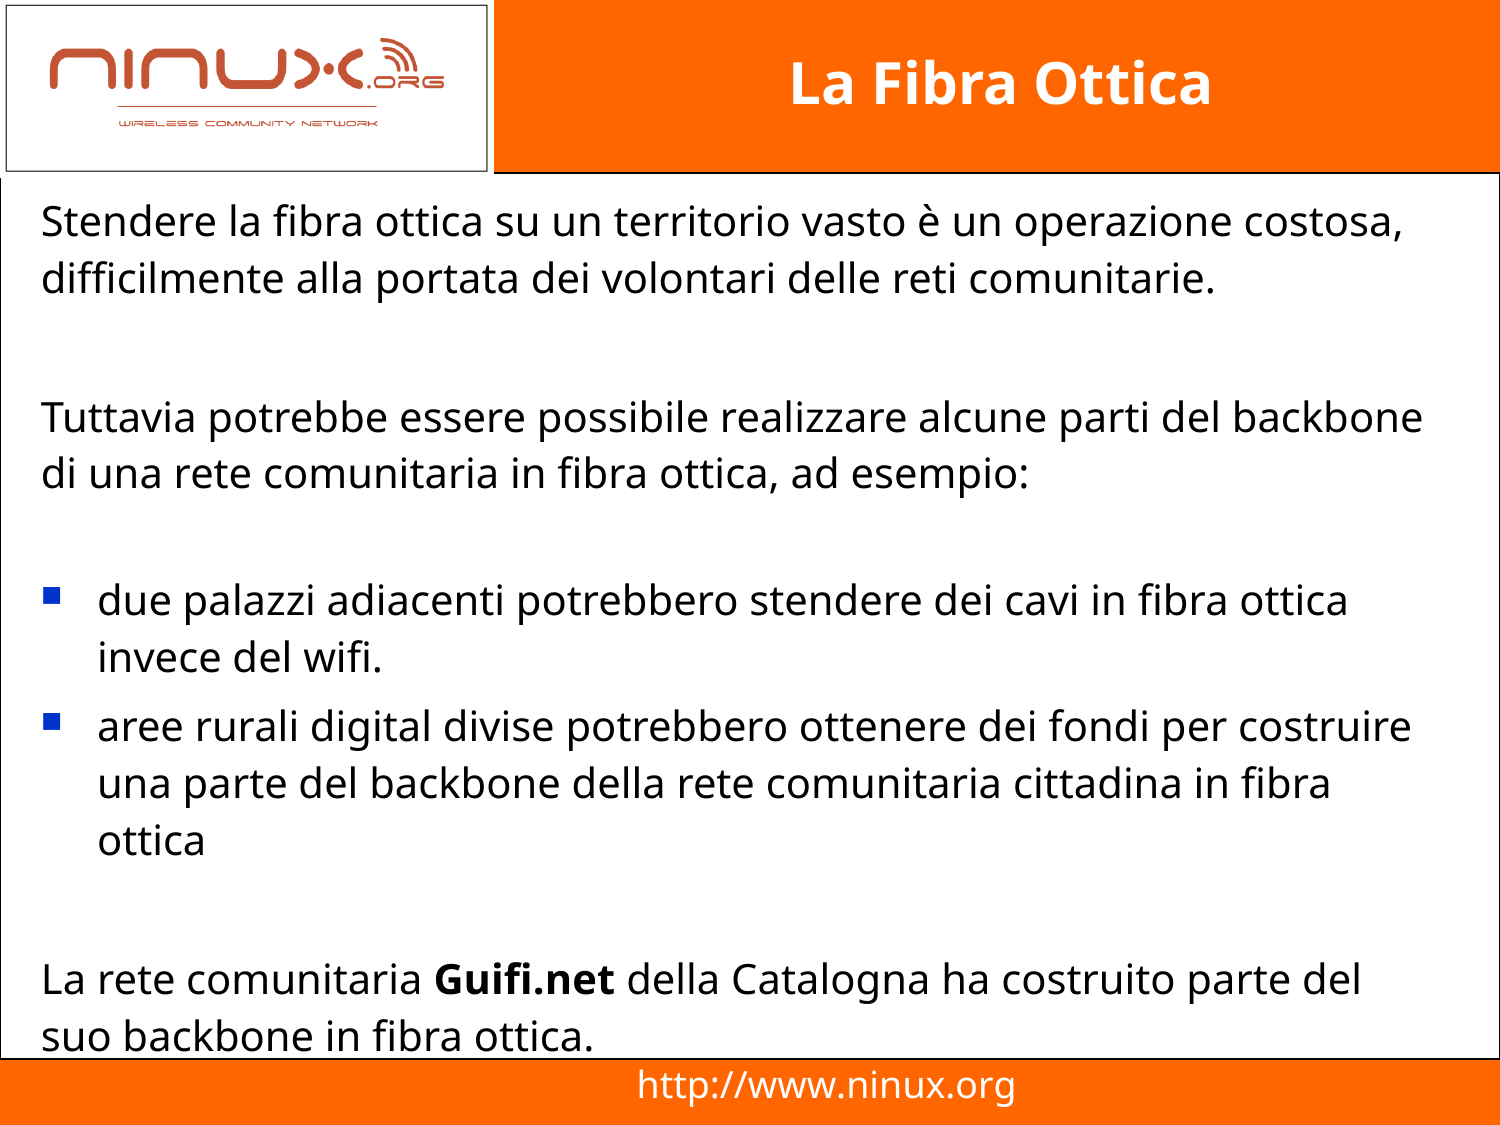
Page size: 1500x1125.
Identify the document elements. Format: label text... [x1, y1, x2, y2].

picture [0, 0, 494, 178]
title La Fibra Ottica [501, 0, 1500, 165]
text_box http://www.ninux.org [621, 1053, 1159, 1125]
list Stendere la fibra ottica su un territorio vasto è un operazione costosa, difficilmente alla portata dei volontari delle reti comunitarie. Tuttavia potrebbe essere possibile realizzare alcune parti del backbone di una rete comunitaria in fibra ottica, ad esempio: due palazzi adiacenti potrebbero stendere dei cavi in fibra ottica invece del wifi. aree rurali digital divise potrebbero ottenere dei fondi per costruire una parte del backbone della rete comunitaria cittadina in fibra ottica La rete comunitaria Guifi.net della Catalogna ha costruito parte del suo backbone in fibra ottica. [25, 183, 1447, 1004]
